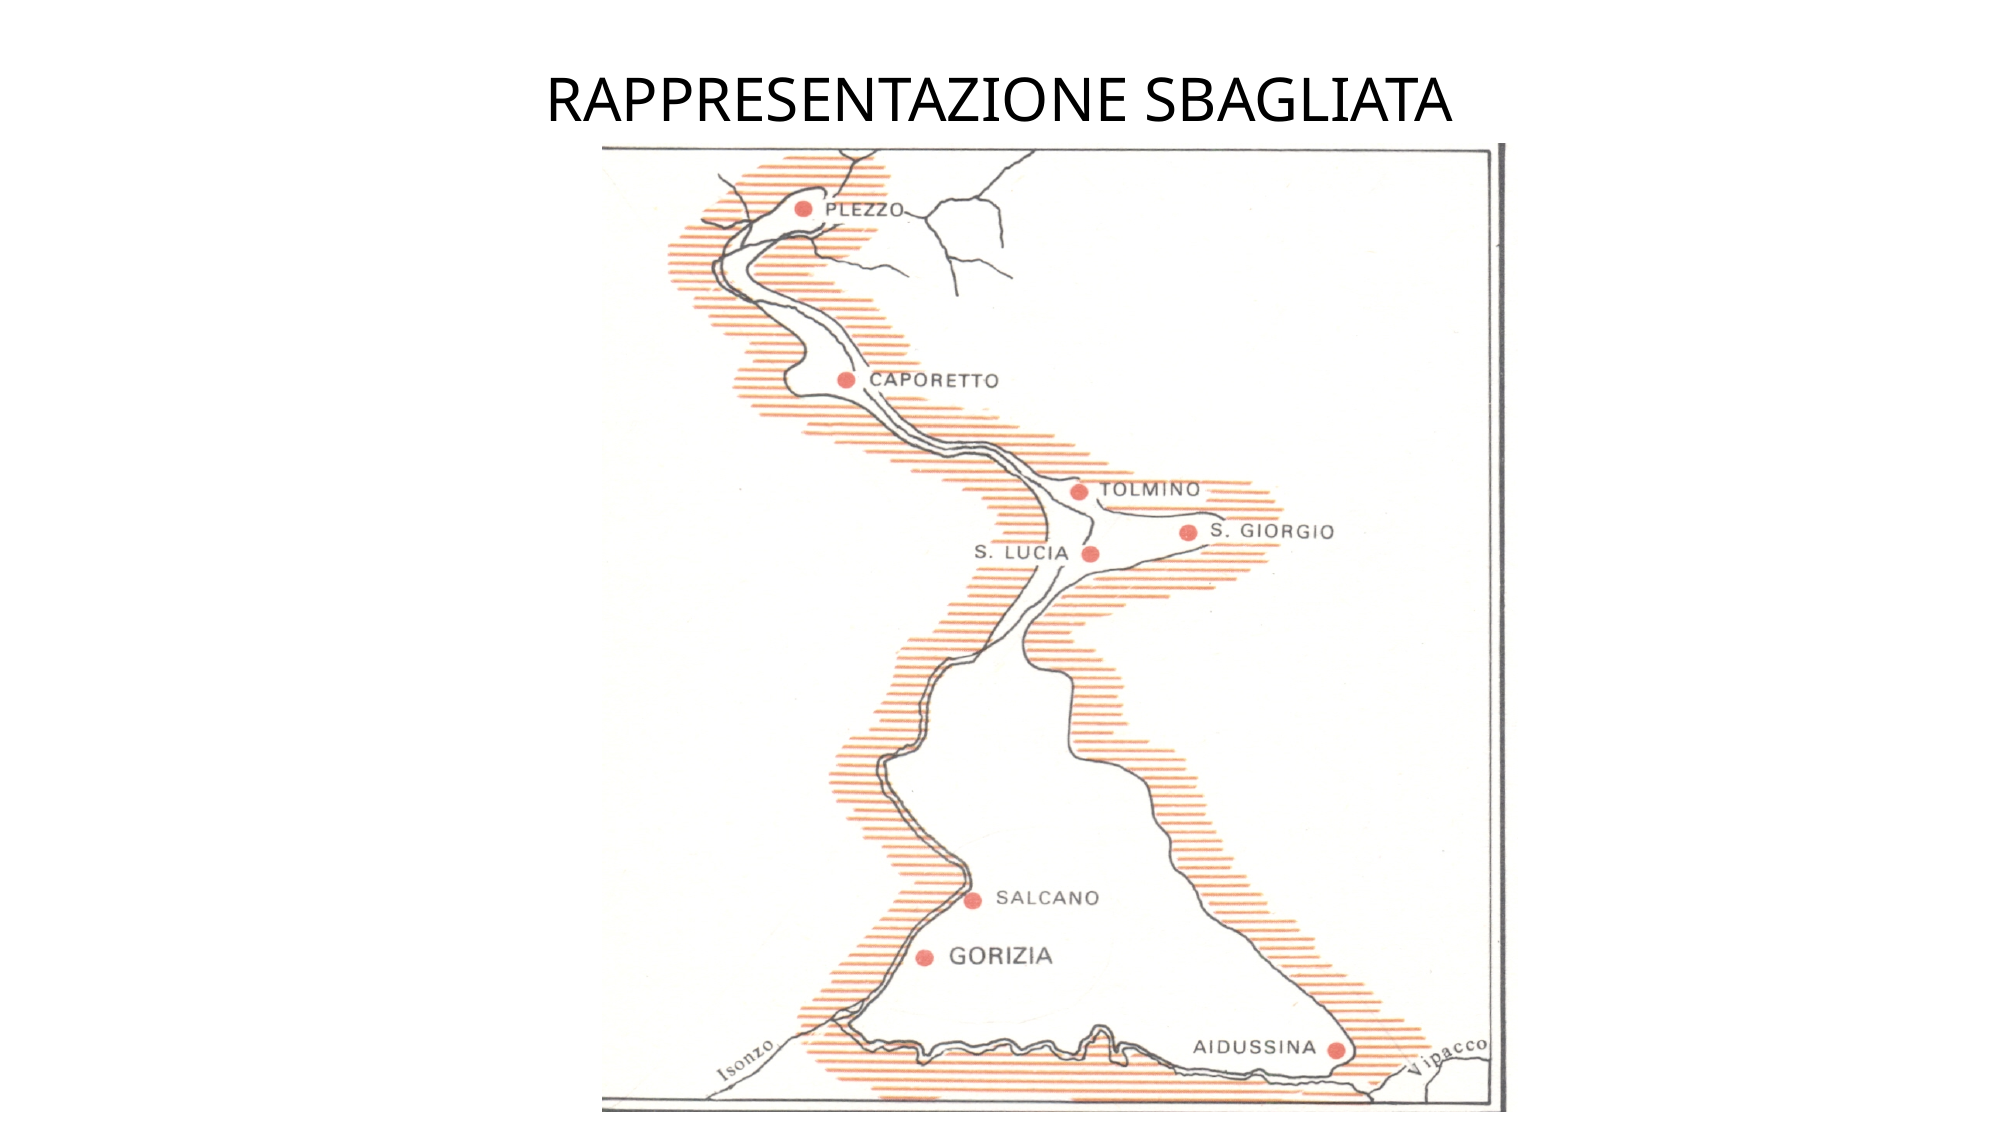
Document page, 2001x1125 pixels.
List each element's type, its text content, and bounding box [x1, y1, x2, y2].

picture [602, 143, 1518, 1112]
title RAPPRESENTAZIONE SBAGLIATA [137, 59, 1863, 144]
